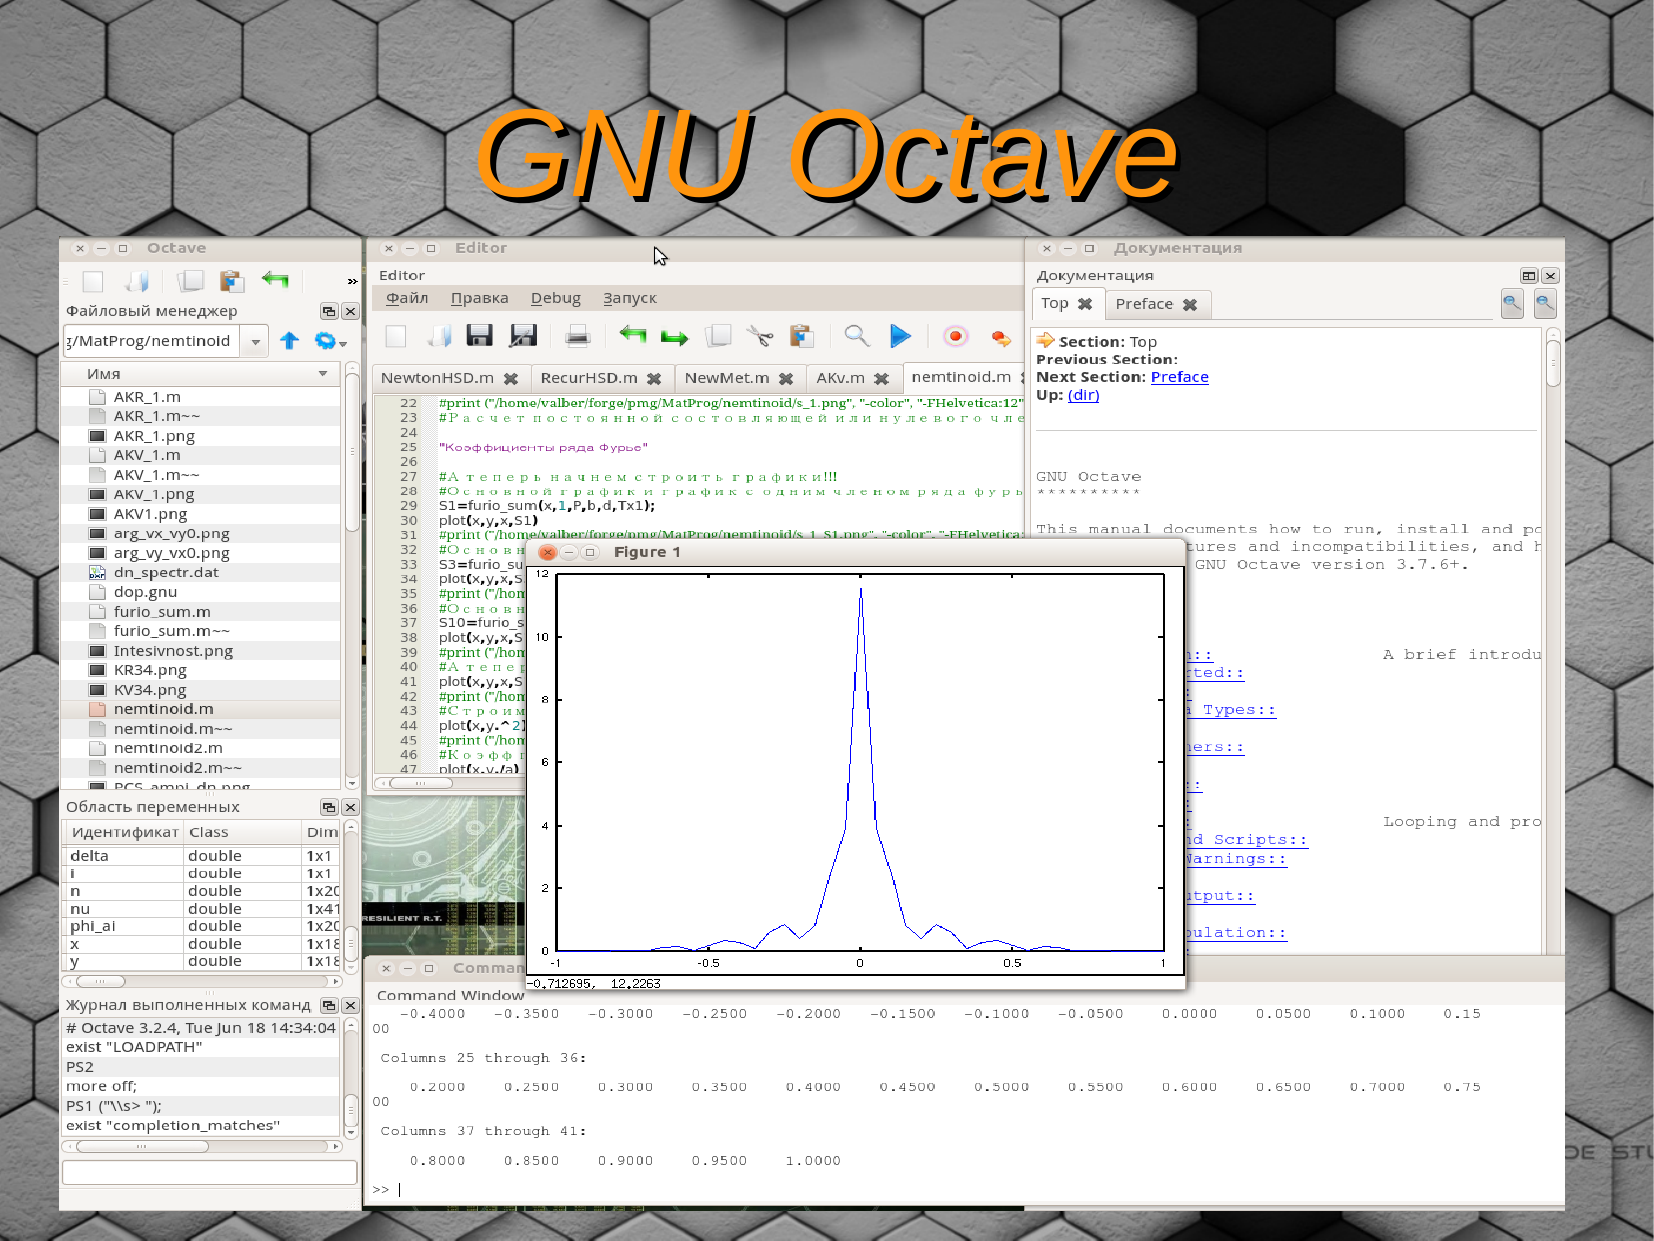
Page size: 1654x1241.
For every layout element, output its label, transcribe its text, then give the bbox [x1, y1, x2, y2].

picture [0, 0, 1654, 1241]
title GNU Octave [82, 49, 1571, 257]
